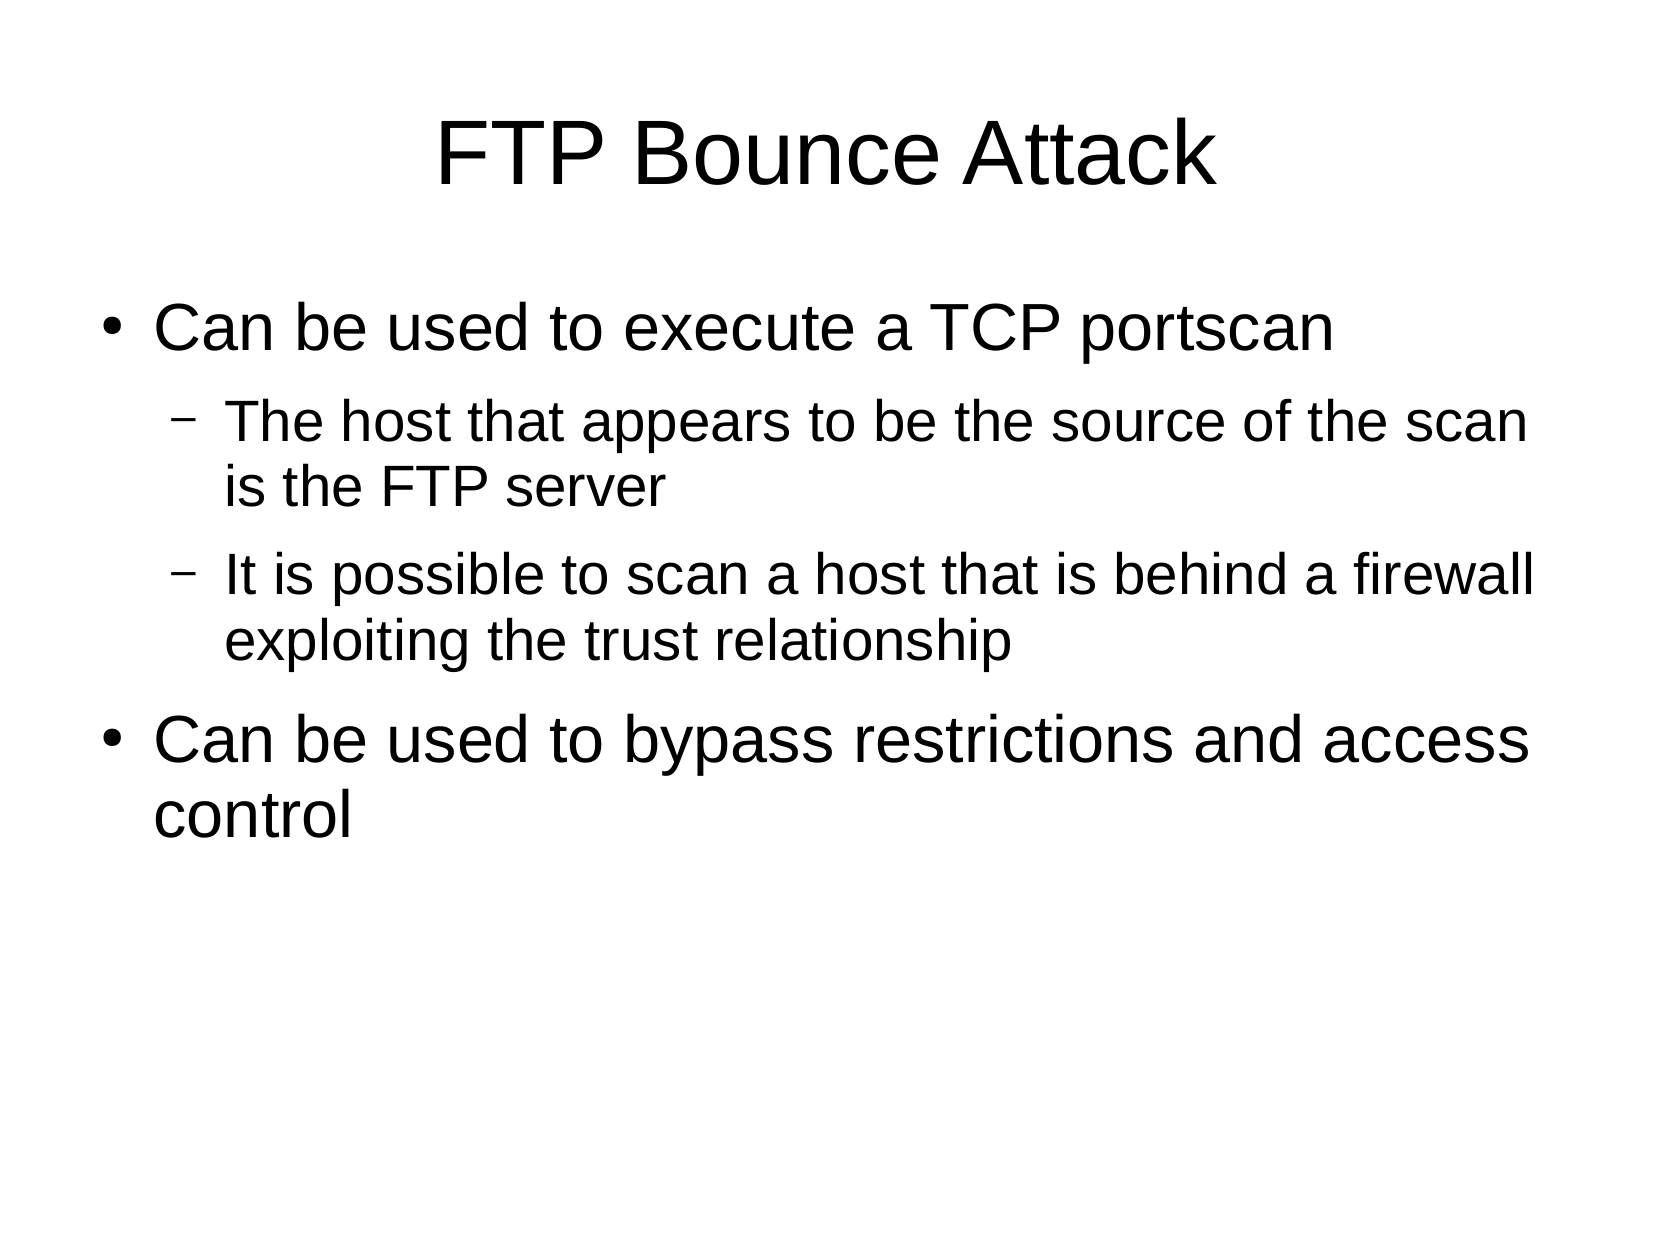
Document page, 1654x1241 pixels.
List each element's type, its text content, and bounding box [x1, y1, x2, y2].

list Can be used to execute a TCP portscan The host that appears to be the source of the scan is the FTP server It is possible to scan a host that is behind a firewall exploiting the trust relationship Can be used to bypass restrictions and access control [82, 290, 1571, 1010]
title FTP Bounce Attack [82, 49, 1571, 257]
